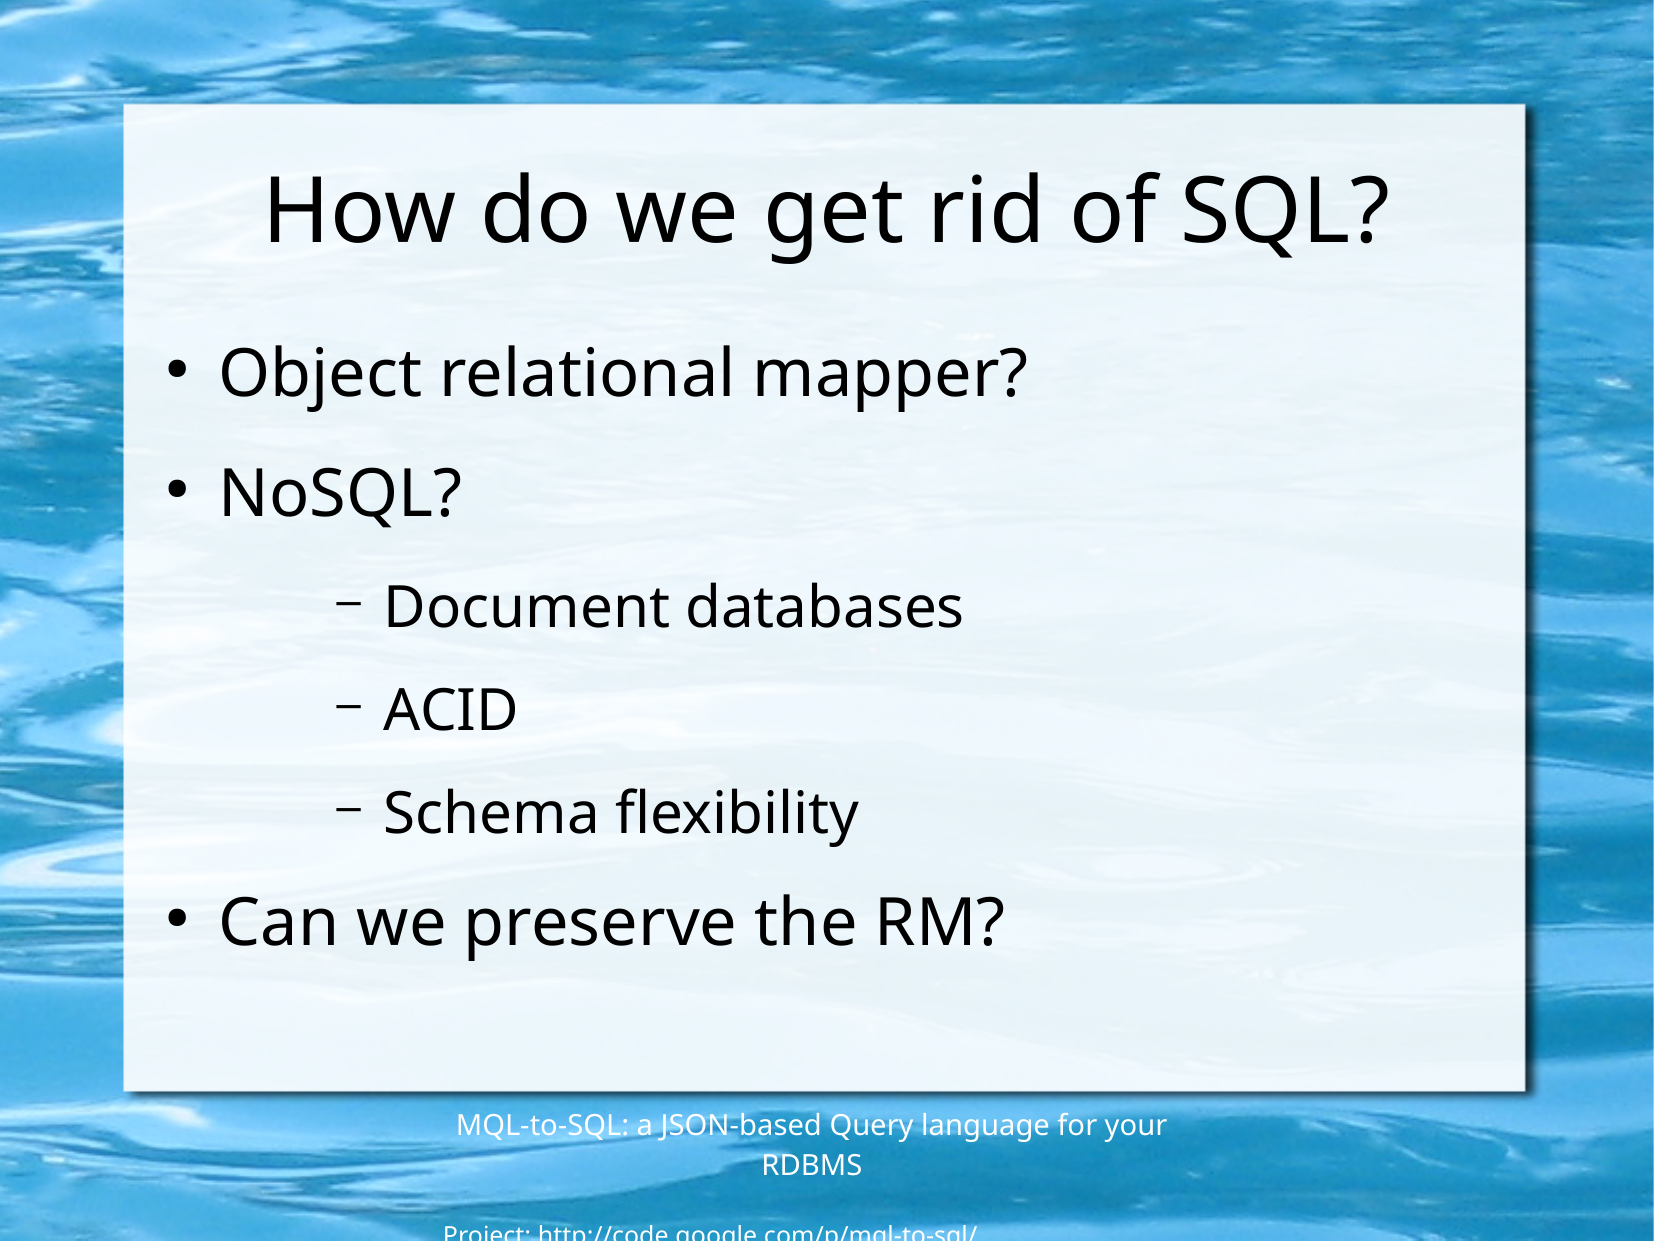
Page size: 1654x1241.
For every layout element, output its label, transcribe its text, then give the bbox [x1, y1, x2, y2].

picture [725, 1232, 732, 1241]
picture [643, 1232, 650, 1241]
picture [710, 1232, 717, 1241]
picture [575, 1232, 583, 1241]
picture [795, 1232, 802, 1241]
picture [914, 1232, 921, 1241]
picture [852, 1232, 859, 1241]
picture [541, 1232, 548, 1241]
picture [950, 1232, 957, 1241]
picture [628, 1232, 635, 1241]
picture [694, 1232, 701, 1241]
title How do we get rid of SQL? [147, 118, 1506, 296]
picture [827, 1232, 835, 1241]
picture [804, 1232, 810, 1241]
picture [780, 1232, 787, 1241]
picture [876, 1232, 883, 1241]
picture [861, 1232, 867, 1241]
picture [679, 1232, 686, 1241]
list Object relational mapper? NoSQL? Document databases ACID Schema flexibility Can we preserve the RM? [147, 324, 1506, 1049]
picture [0, 0, 1654, 1241]
picture [471, 1232, 478, 1241]
picture [447, 1228, 454, 1235]
